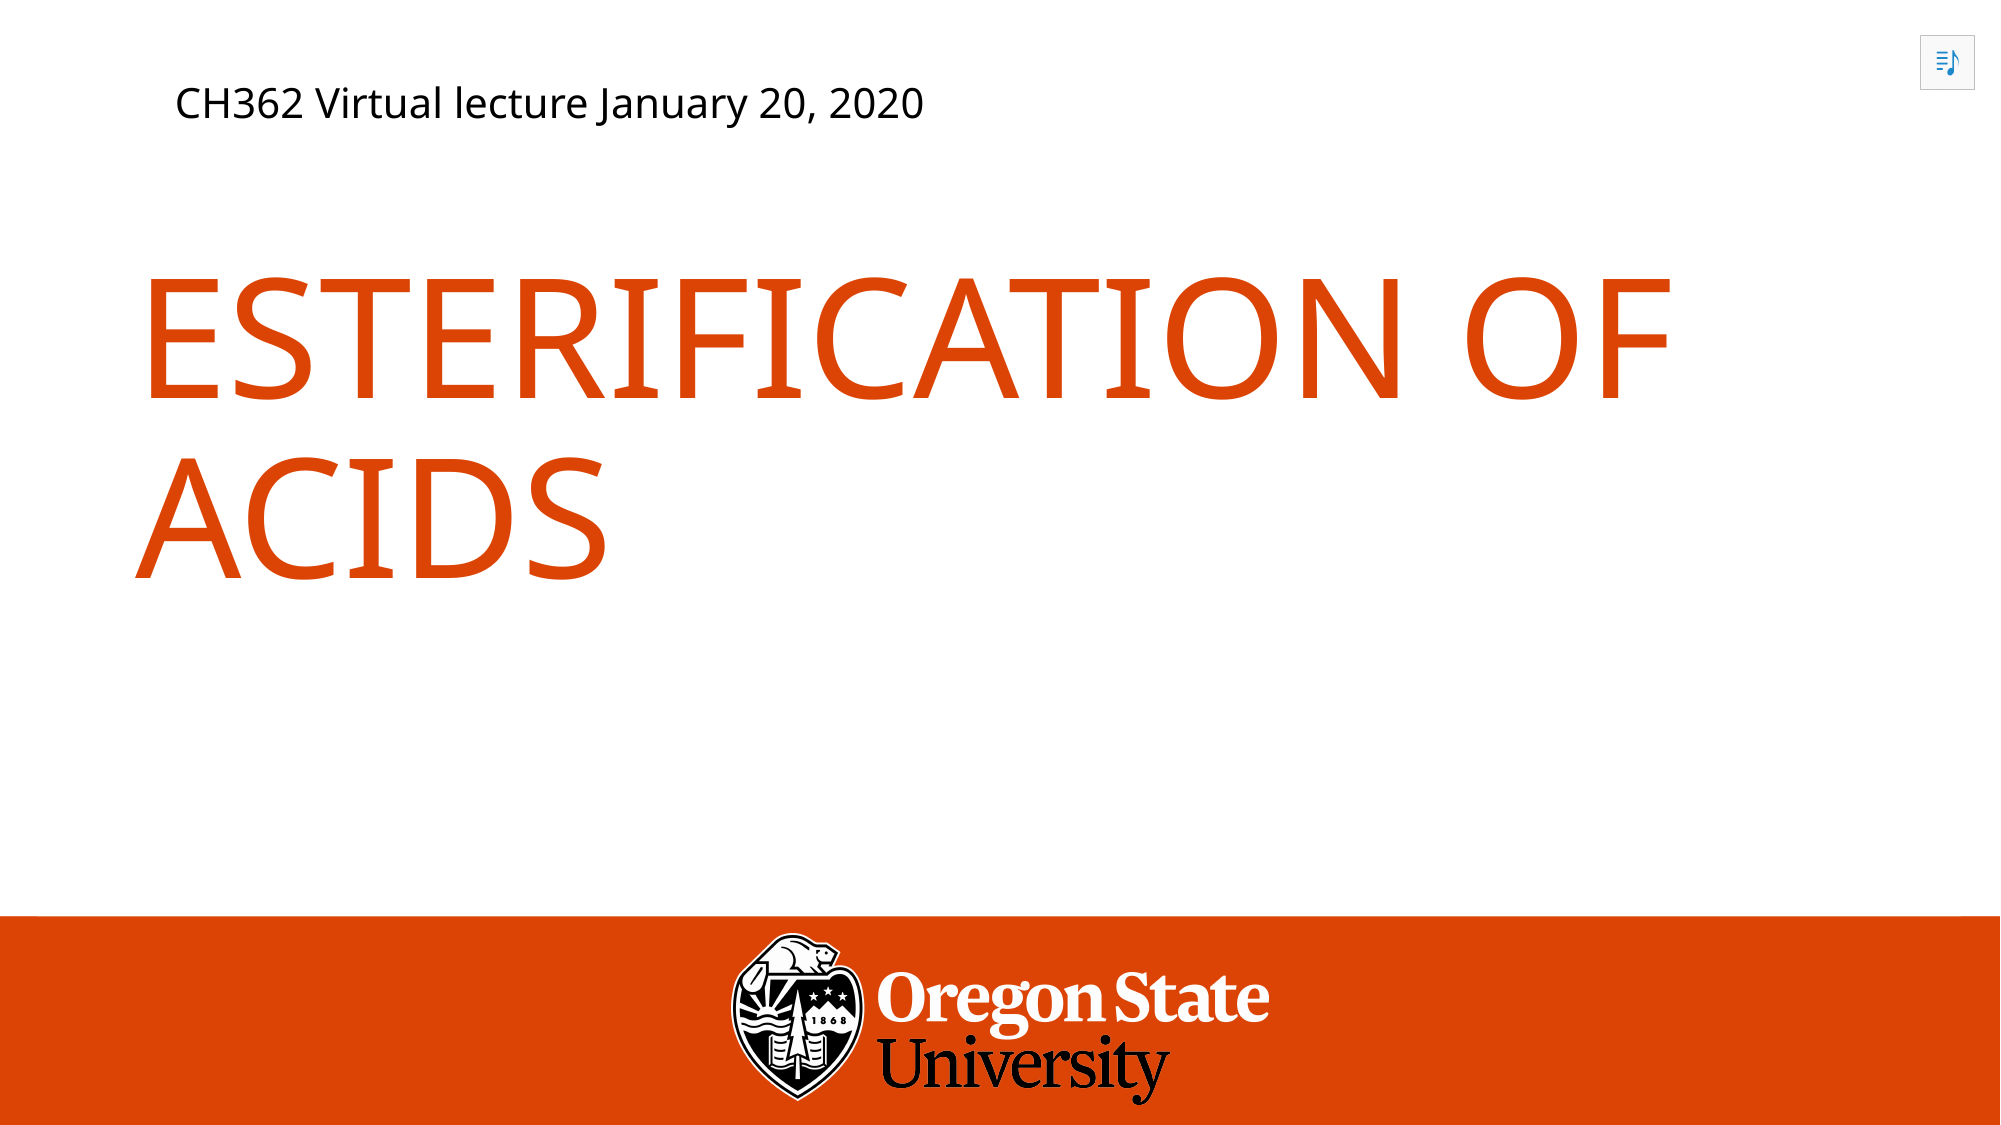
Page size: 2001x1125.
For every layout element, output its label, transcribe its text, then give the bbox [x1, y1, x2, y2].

text_box [1920, 34, 1976, 91]
title Esterification of Acids [135, 254, 1681, 826]
subtitle CH362 Virtual lecture January 20, 2020 [174, 89, 1825, 165]
picture [731, 933, 1269, 1105]
